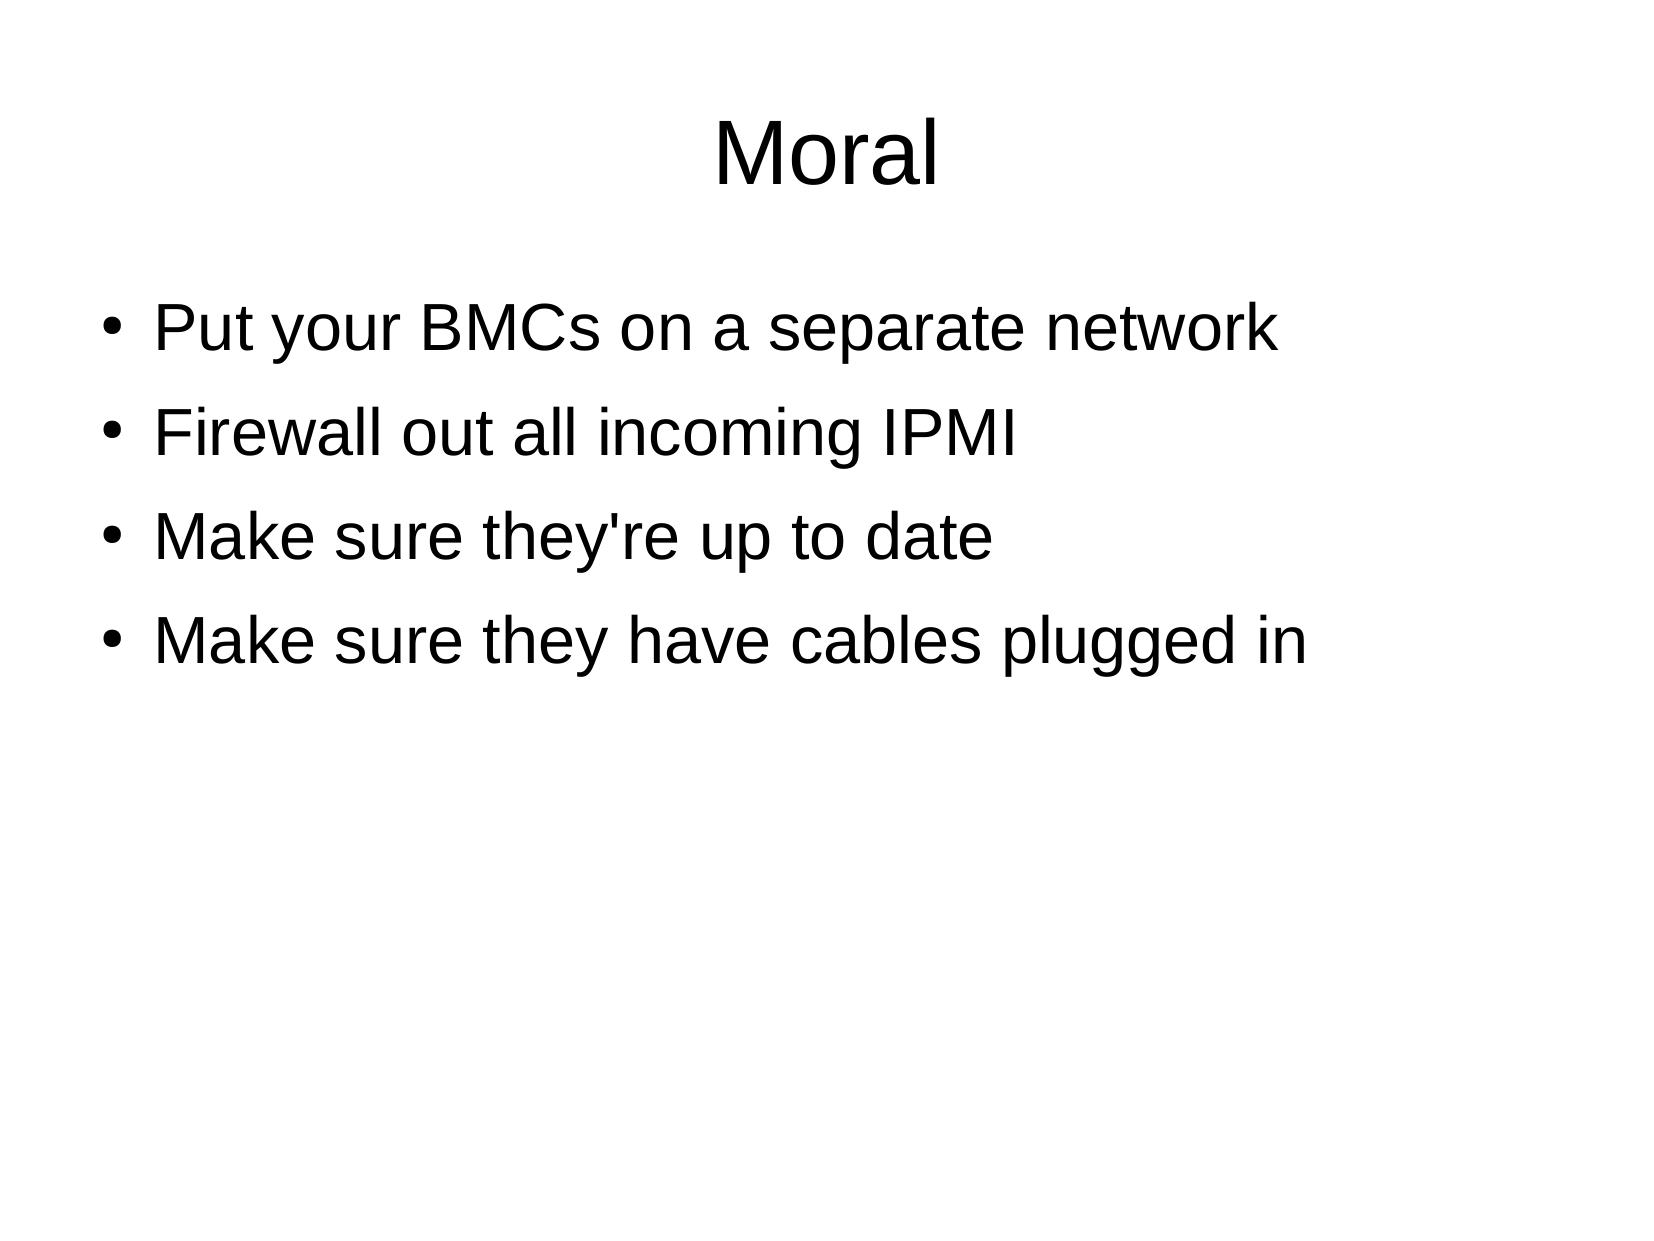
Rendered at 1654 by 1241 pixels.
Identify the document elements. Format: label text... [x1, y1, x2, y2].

list Put your BMCs on a separate network Firewall out all incoming IPMI Make sure they're up to date Make sure they have cables plugged in [82, 290, 1571, 1010]
title Moral [82, 49, 1571, 257]
